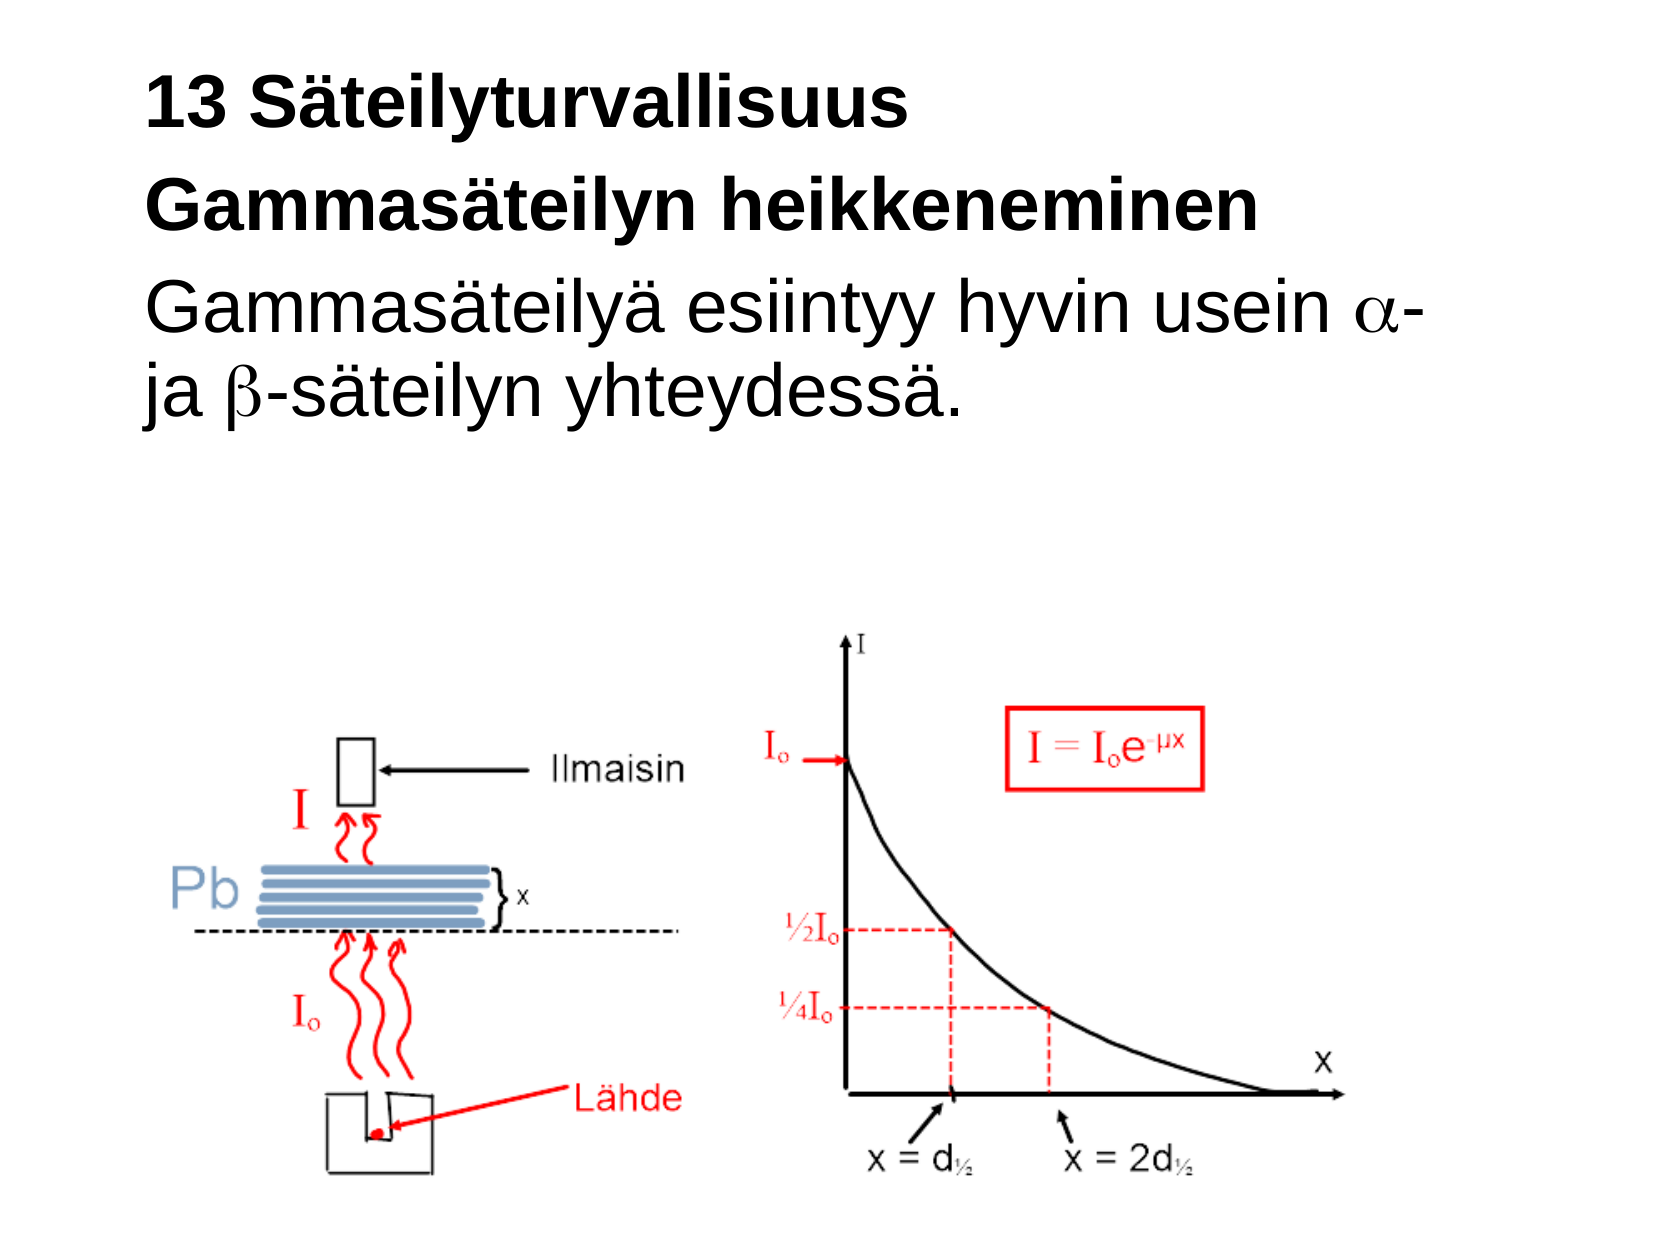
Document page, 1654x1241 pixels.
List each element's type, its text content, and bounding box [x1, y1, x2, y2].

text_box 13 Säteilyturvallisuus Gammasäteilyn heikkeneminen Gammasäteilyä esiintyy hyvin usein a- ja b-säteilyn yhteydessä. [129, 51, 1500, 457]
picture [118, 549, 1384, 1229]
